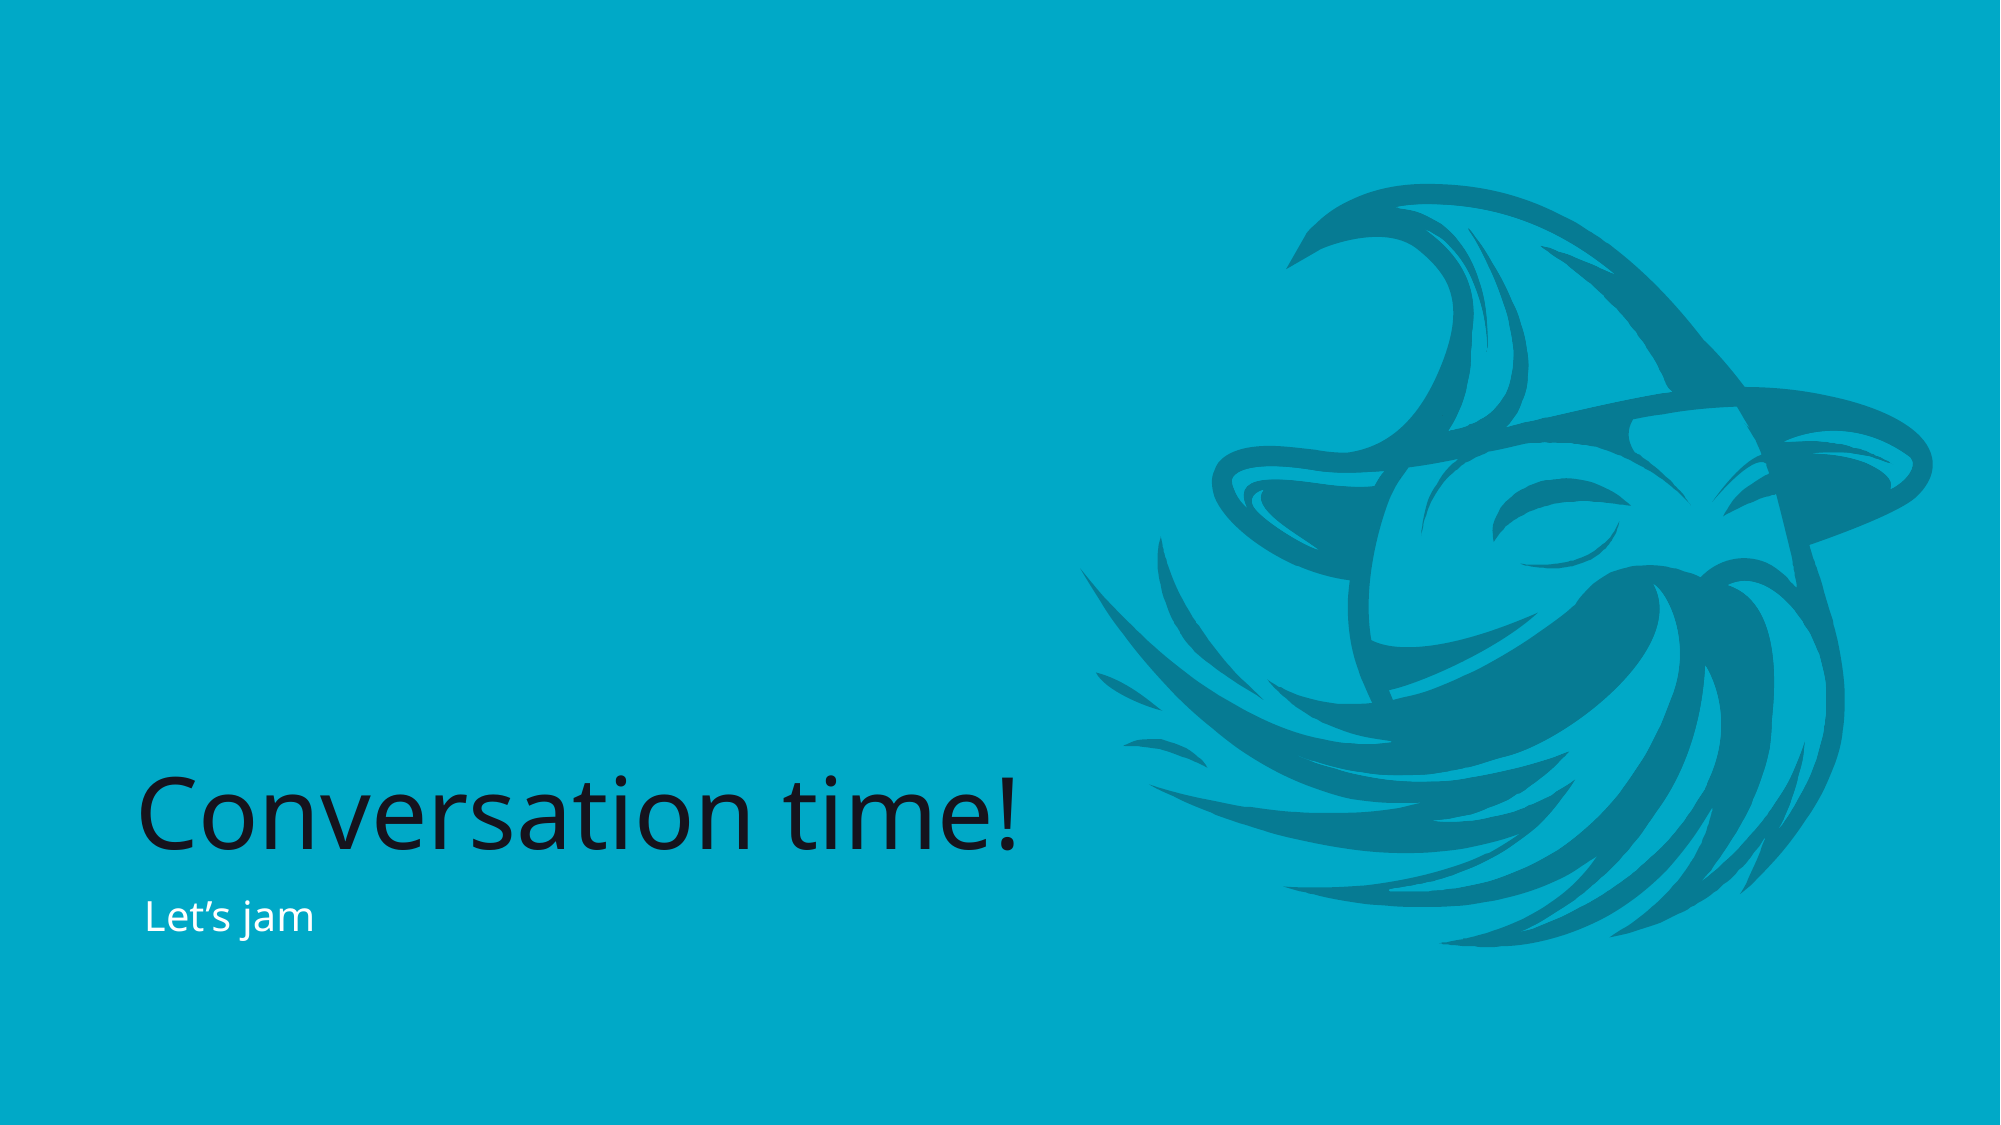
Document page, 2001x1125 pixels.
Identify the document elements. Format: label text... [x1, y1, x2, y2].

list Let’s jam [120, 861, 1766, 958]
list Conversation time! [120, 696, 1766, 861]
